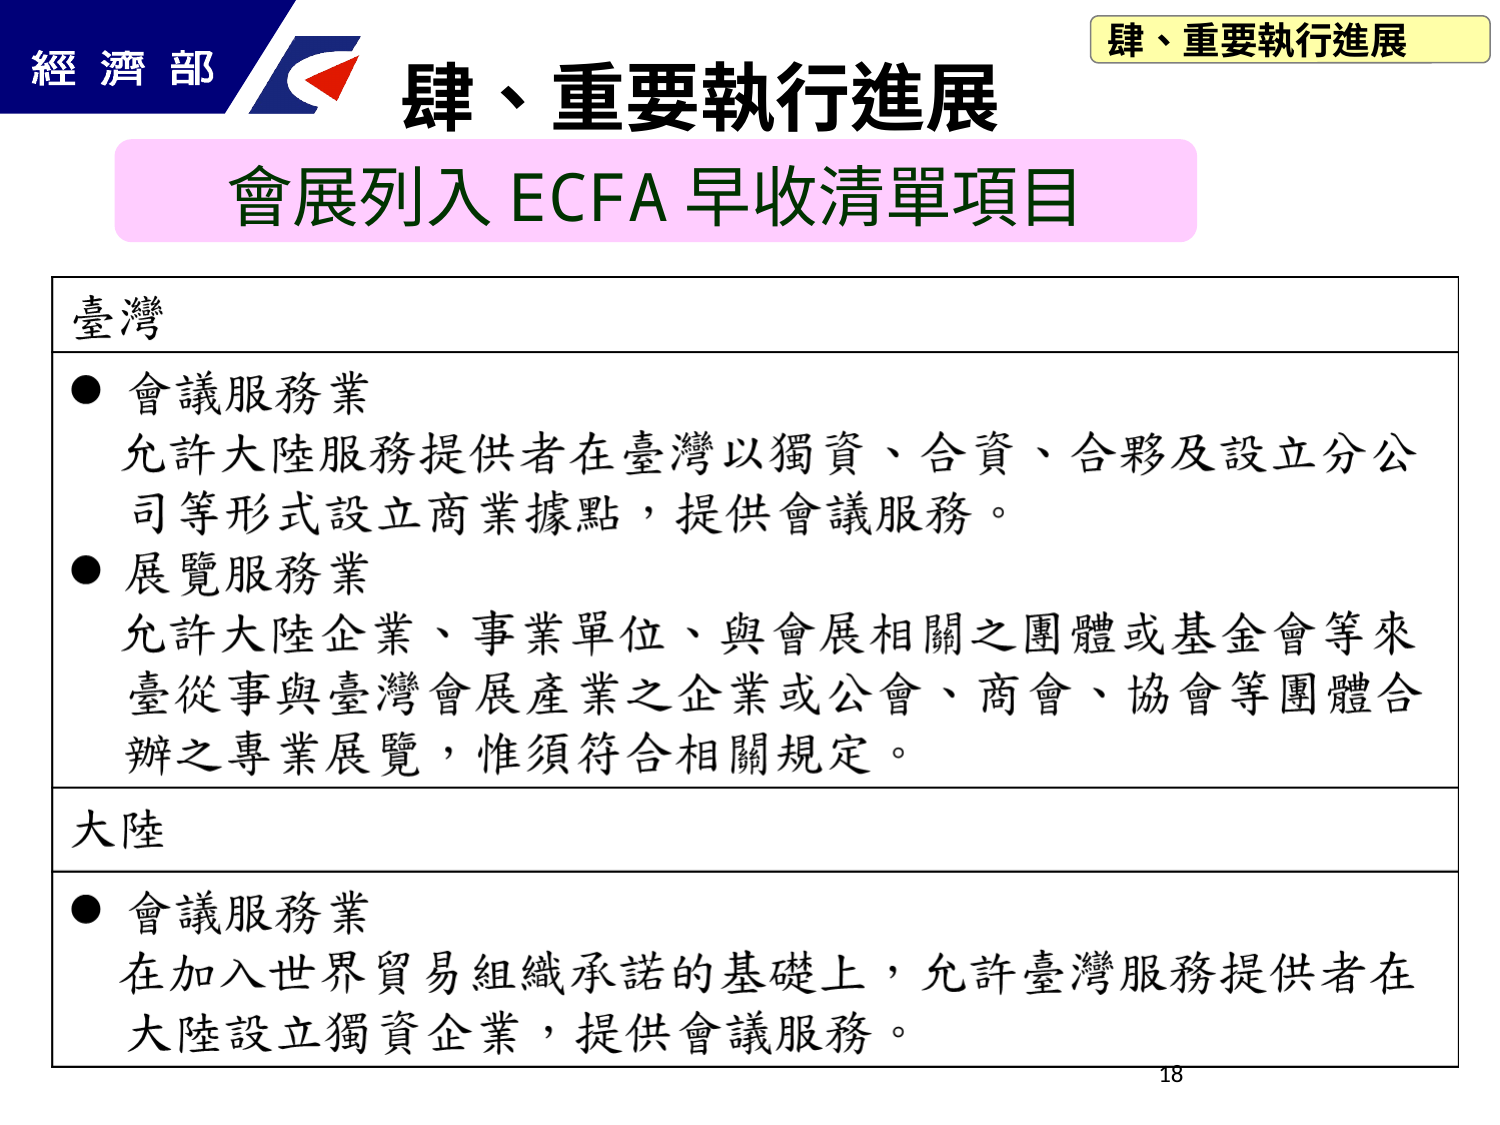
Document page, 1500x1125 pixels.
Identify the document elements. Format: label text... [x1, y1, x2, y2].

title 肆、重要執行進展 [348, 42, 1353, 231]
picture [37, 270, 1459, 1090]
text_box 肆、重要執行進展 [1090, 15, 1491, 63]
text_box 會展列入ECFA早收清單項目 [114, 139, 1198, 243]
